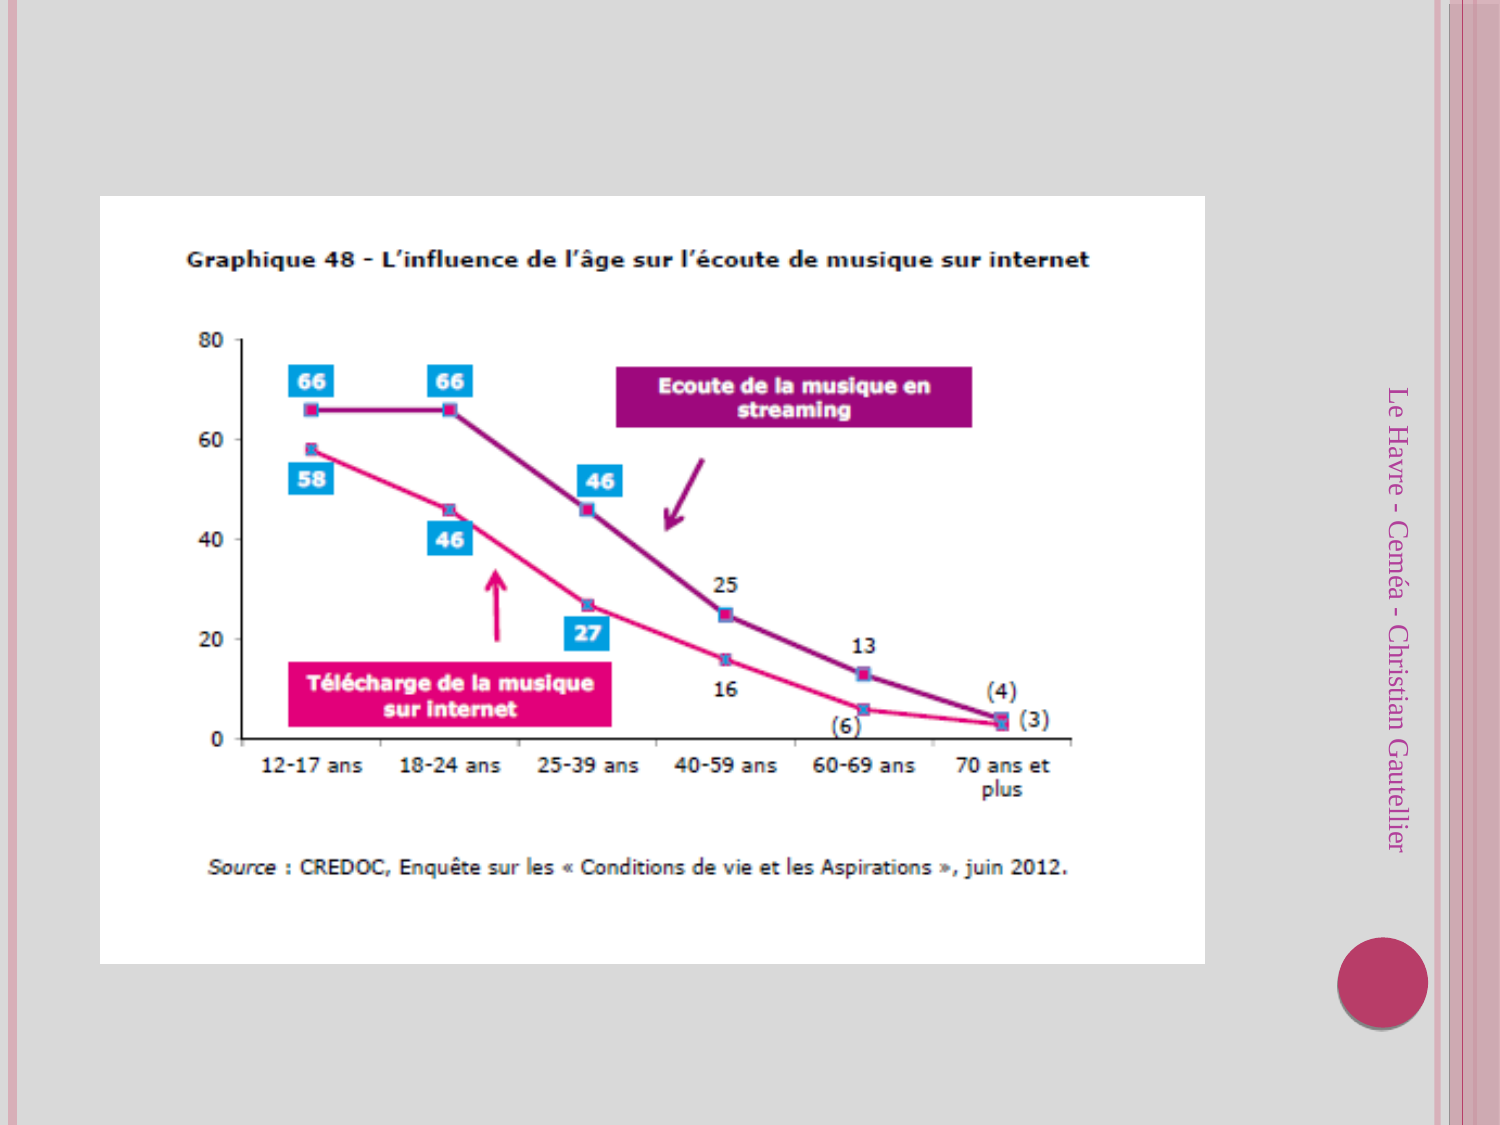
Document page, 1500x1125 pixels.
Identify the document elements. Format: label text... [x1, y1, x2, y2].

picture [100, 196, 1205, 965]
footer Le Havre - Ceméa - Christian Gautellier [1379, 380, 1440, 906]
